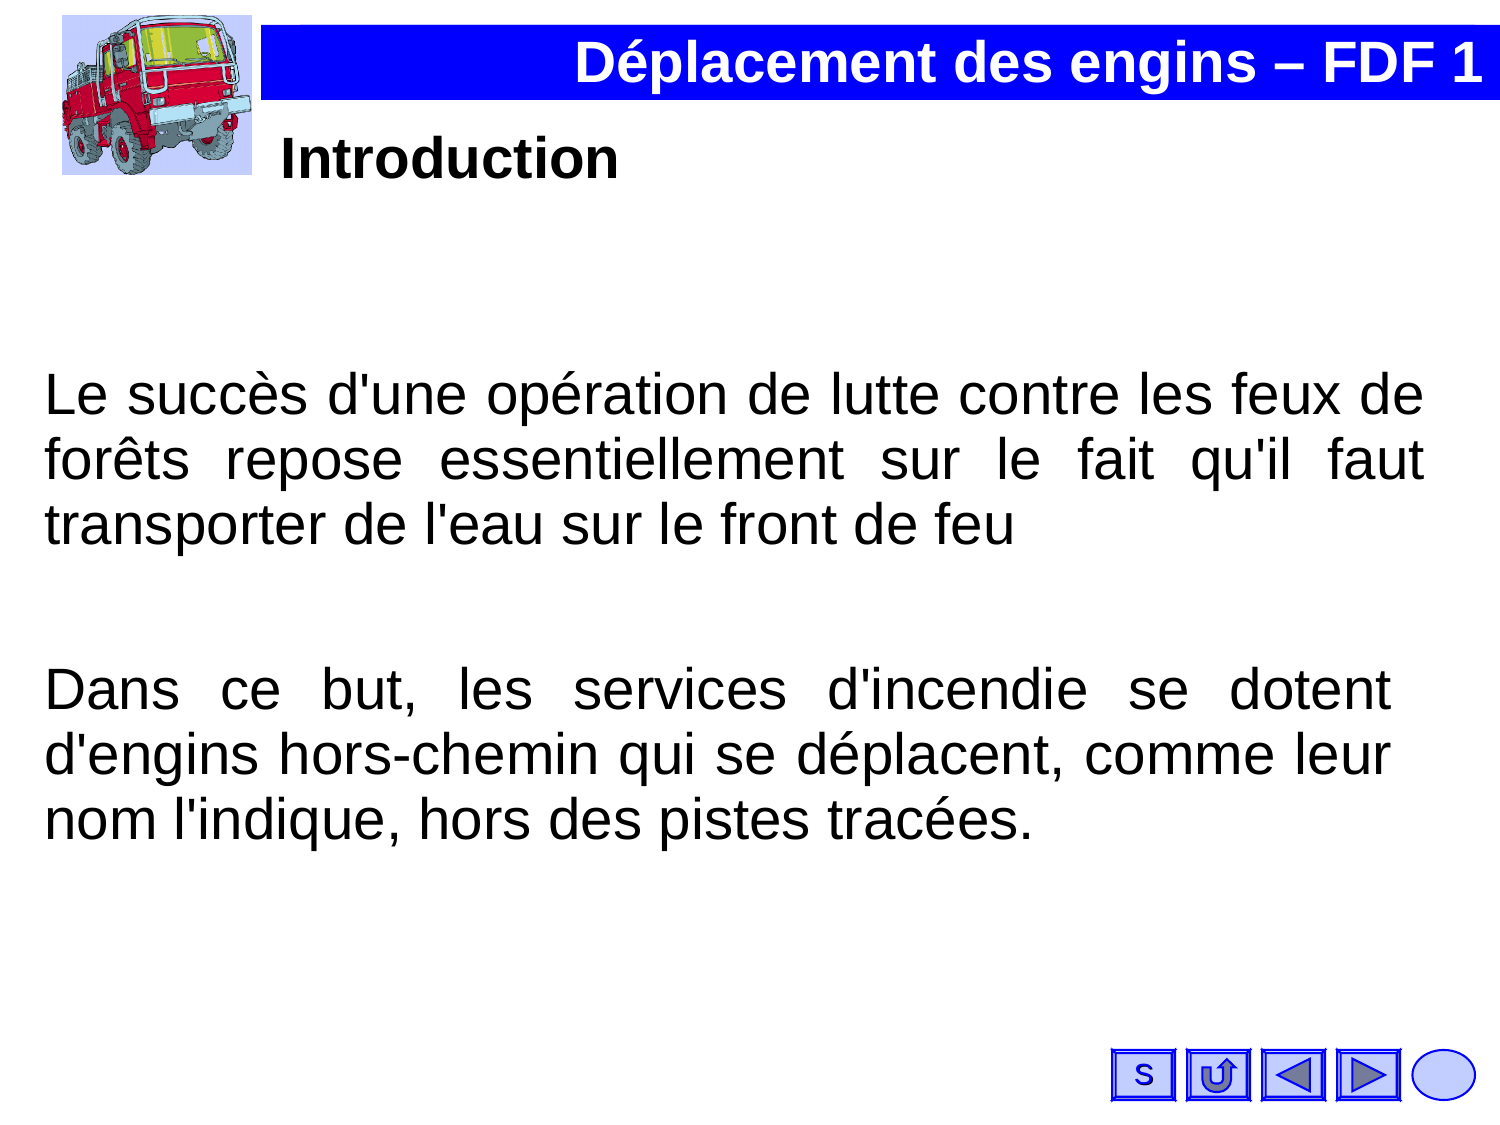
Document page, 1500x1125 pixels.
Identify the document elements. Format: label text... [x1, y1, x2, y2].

text_box Le succès d'une opération de lutte contre les feux de forêts repose essentiellement sur le fait qu'il faut transporter de l'eau sur le front de feu [29, 354, 1447, 564]
text_box Dans ce but, les services d'incendie se dotent d'engins hors-chemin qui se déplacent, comme leur nom l'indique, hors des pistes tracées. [29, 649, 1418, 859]
text_box Introduction [265, 118, 1047, 199]
text_box [1412, 1049, 1476, 1101]
text_box Déplacement des engins – FDF 1 [261, 24, 1500, 100]
